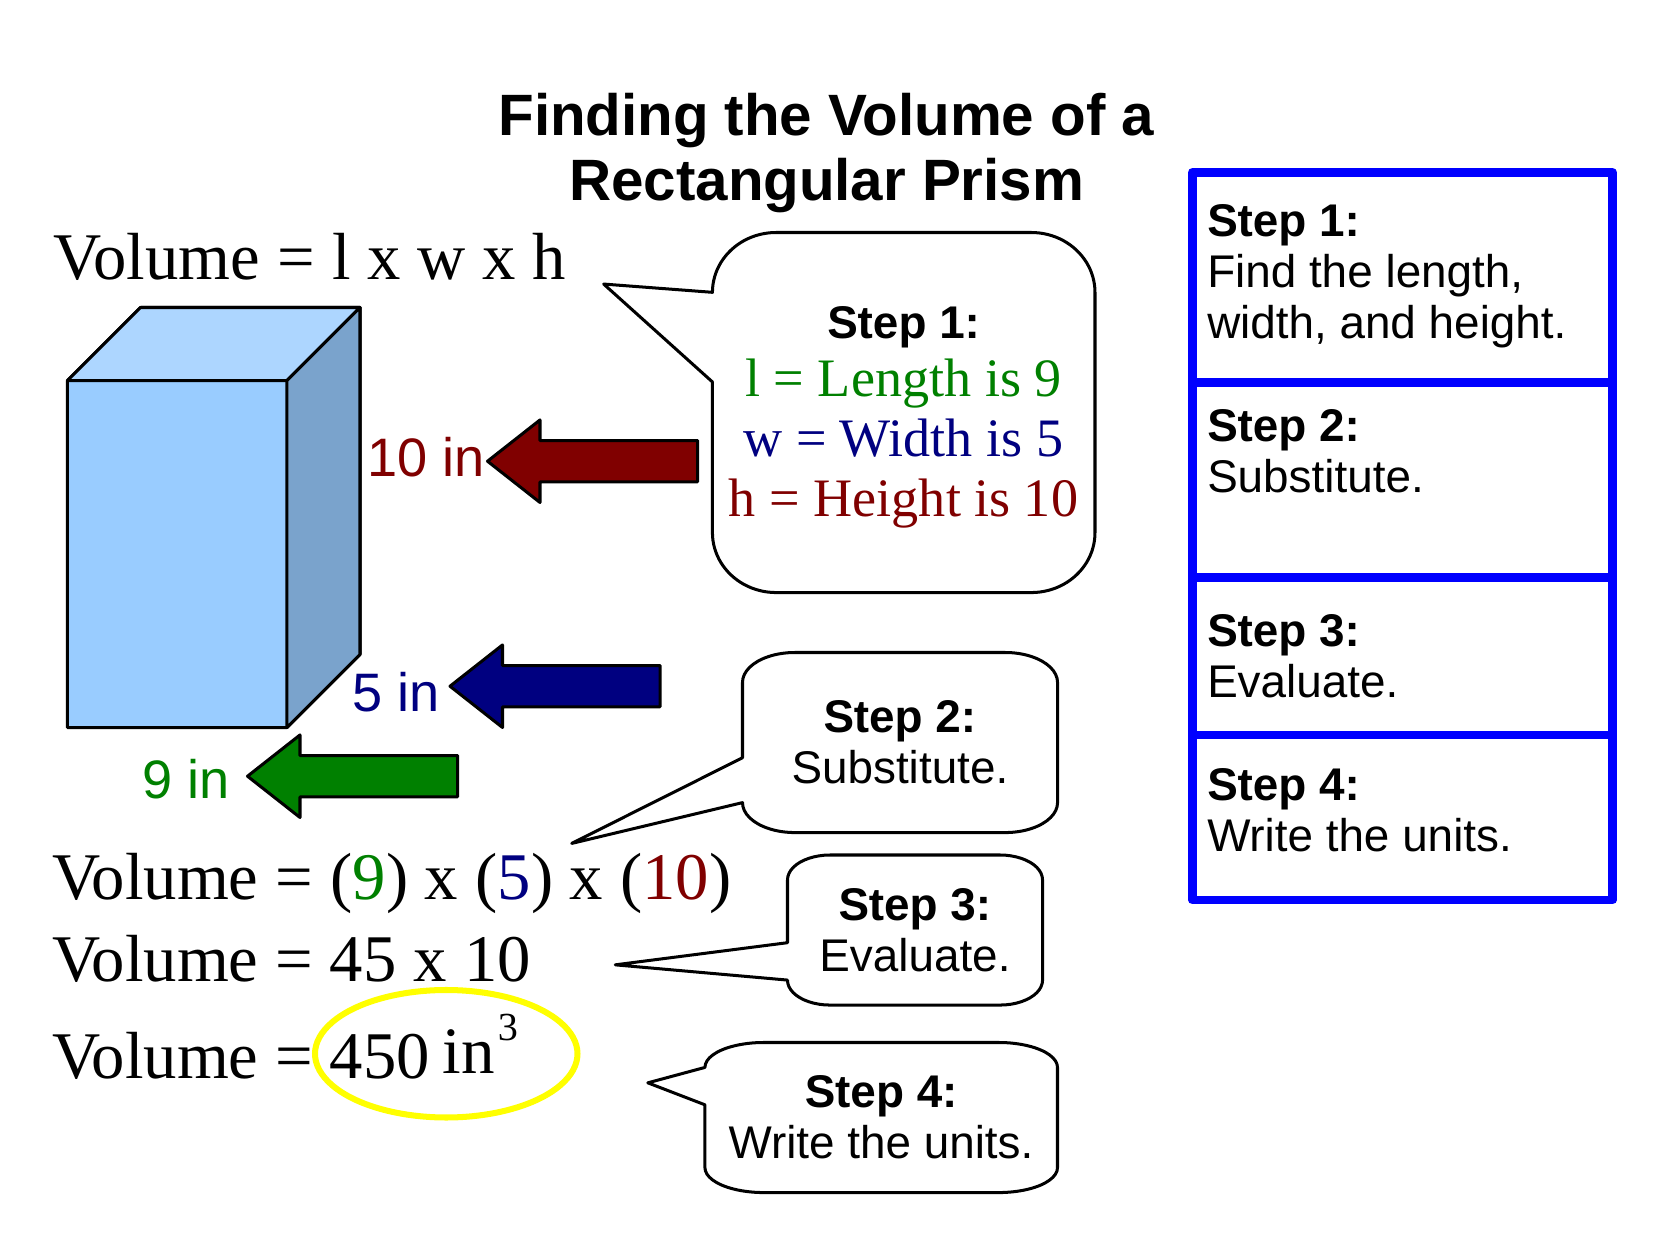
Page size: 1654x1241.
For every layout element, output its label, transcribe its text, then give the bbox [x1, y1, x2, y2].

text_box Step 1: Find the length, width, and height. Step 2: Substitute. Step 3: Evaluate. Step 4: Write the units. [1617, 187, 1621, 871]
chart [435, 1004, 525, 1088]
text_box Step 1: Find the length, width, and height. Step 2: Substitute. Step 3: Evaluate. Step 4: Write the units. [1197, 582, 1608, 731]
text_box Volume = 450 [37, 1004, 646, 1175]
text_box Volume = 45 x 10 [37, 915, 661, 1004]
text_box Step 4: Write the units. [647, 1042, 1058, 1193]
text_box Step 3: Evaluate. [661, 855, 1043, 1006]
text_box [458, 644, 661, 728]
text_box [511, 419, 698, 503]
text_box Step 1: Find the length, width, and height. Step 2: Substitute. Step 3: Evaluate. Step 4: Write the units. [1197, 187, 1608, 378]
text_box 5 in [337, 654, 458, 730]
text_box Finding the Volume of a Rectangular Prism [433, 75, 1220, 223]
text_box Step 2: Substitute. [571, 652, 1058, 844]
text_box Volume = l x w x h [39, 212, 602, 344]
text_box Step 1: Find the length, width, and height. Step 2: Substitute. Step 3: Evaluate. Step 4: Write the units. [1197, 387, 1608, 573]
text_box 9 in [127, 742, 248, 818]
text_box 10 in [352, 419, 511, 496]
text_box Step 1: Find the length, width, and height. Step 2: Substitute. Step 3: Evaluate. Step 4: Write the units. [1197, 739, 1608, 871]
text_box Step 1: l = Length is 9 w = Width is 5 h = Height is 10 [603, 232, 1096, 593]
text_box [67, 307, 361, 728]
text_box Volume = (9) x (5) x (10) [37, 832, 1088, 1036]
text_box [247, 734, 458, 818]
